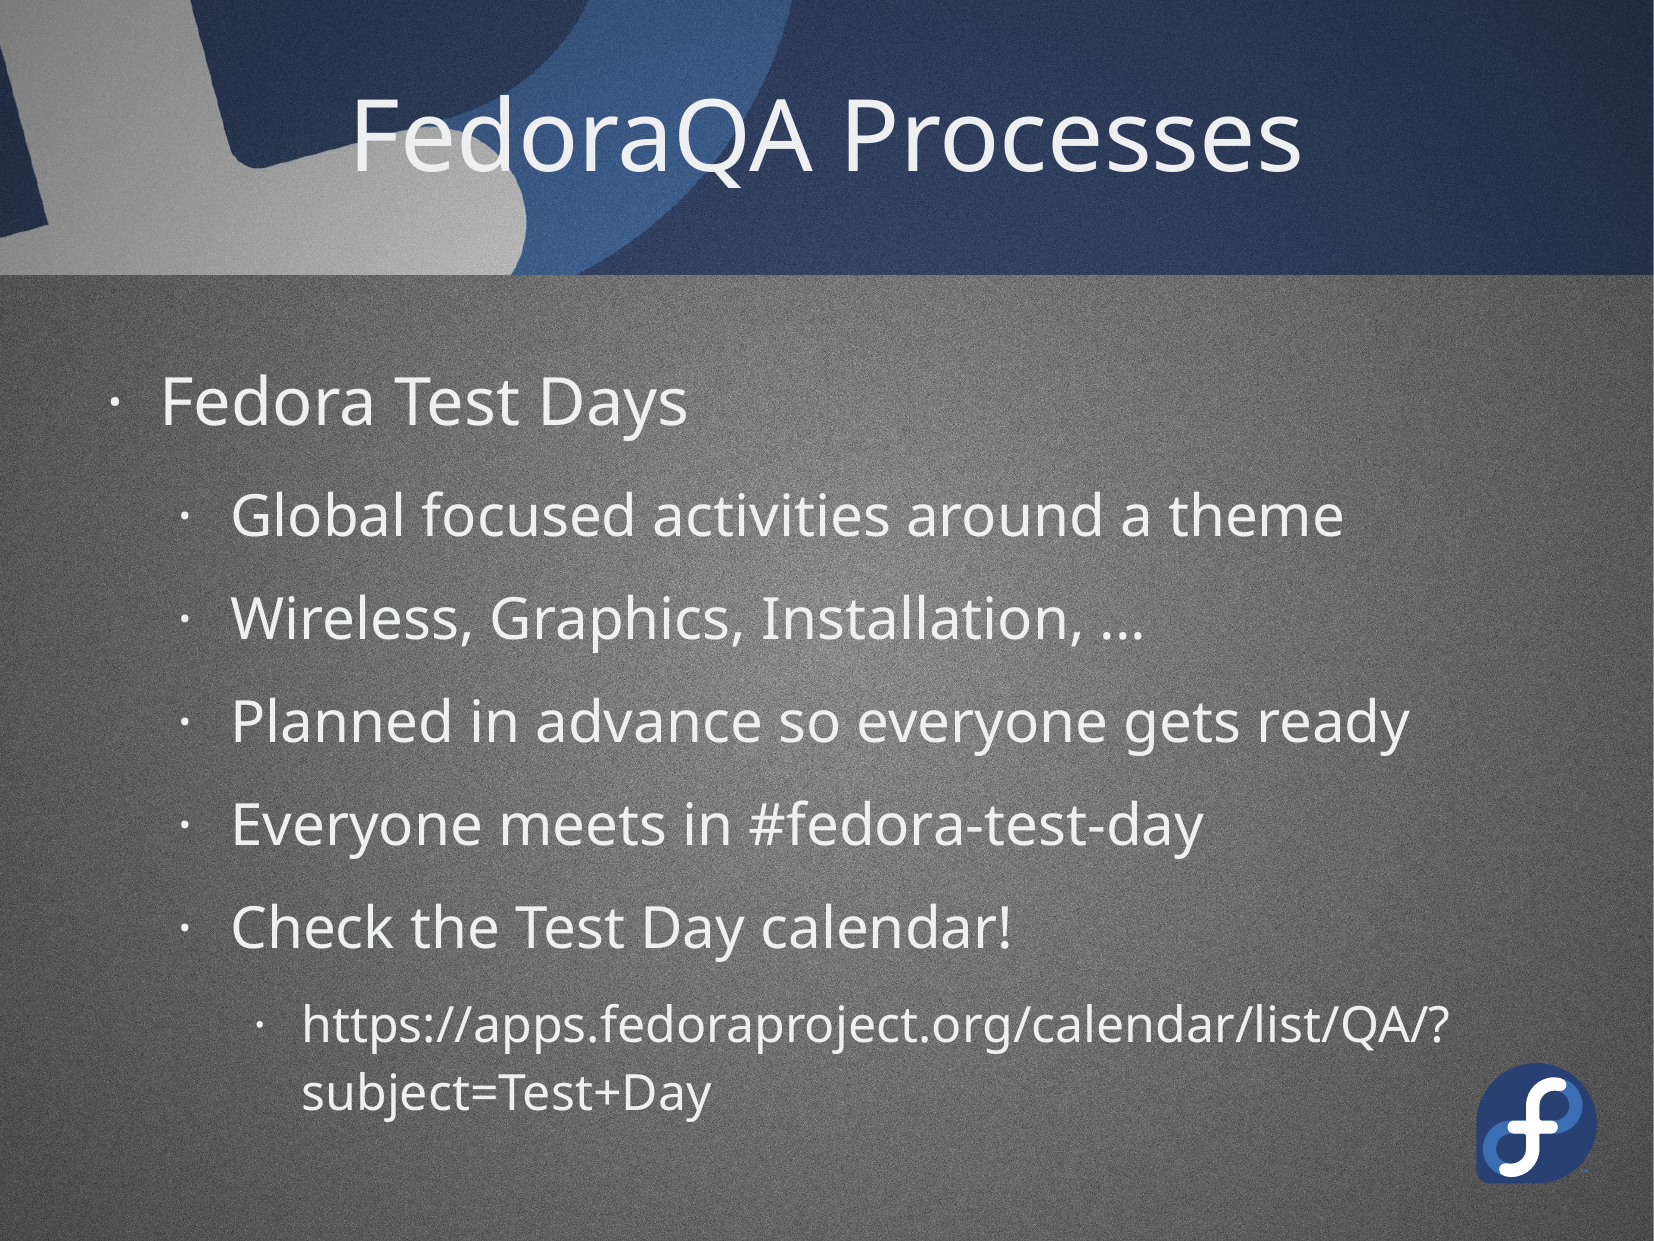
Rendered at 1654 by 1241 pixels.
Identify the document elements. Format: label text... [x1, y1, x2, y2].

title FedoraQA Processes [88, 29, 1565, 237]
list Fedora Test Days Global focused activities around a theme Wireless, Graphics, Installation, ... Planned in advance so everyone gets ready Everyone meets in #fedora-test-day Check the Test Day calendar! https://apps.fedoraproject.org/calendar/list/QA/?subject=Test+Day [88, 354, 1565, 1063]
picture [0, 0, 1654, 1241]
